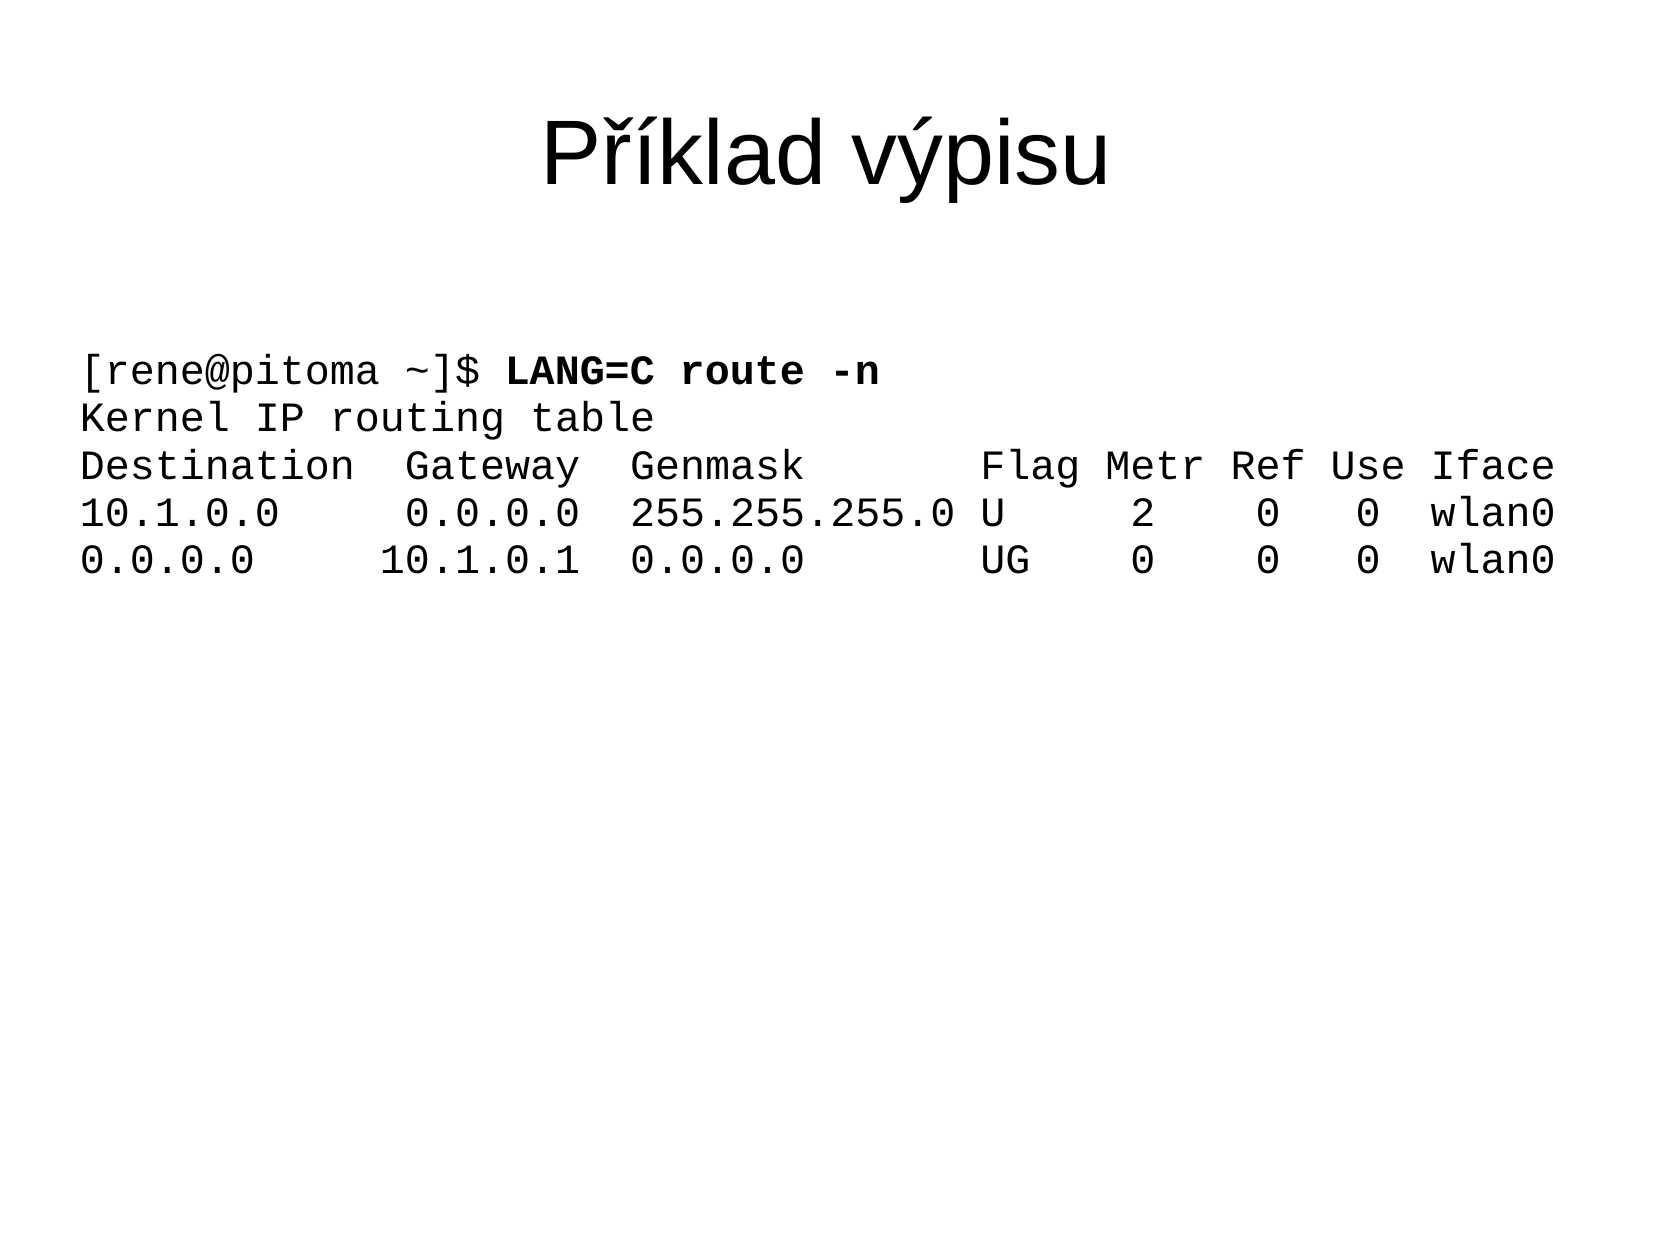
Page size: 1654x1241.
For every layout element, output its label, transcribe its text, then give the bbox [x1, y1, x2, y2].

title Příklad výpisu [82, 49, 1571, 257]
text_box [rene@pitoma ~]$ LANG=C route -n Kernel IP routing table Destination Gateway Genmask Flag Metr Ref Use Iface 10.1.0.0 0.0.0.0 255.255.255.0 U 2 0 0 wlan0 0.0.0.0 10.1.0.1 0.0.0.0 UG 0 0 0 wlan0 [64, 342, 1601, 594]
